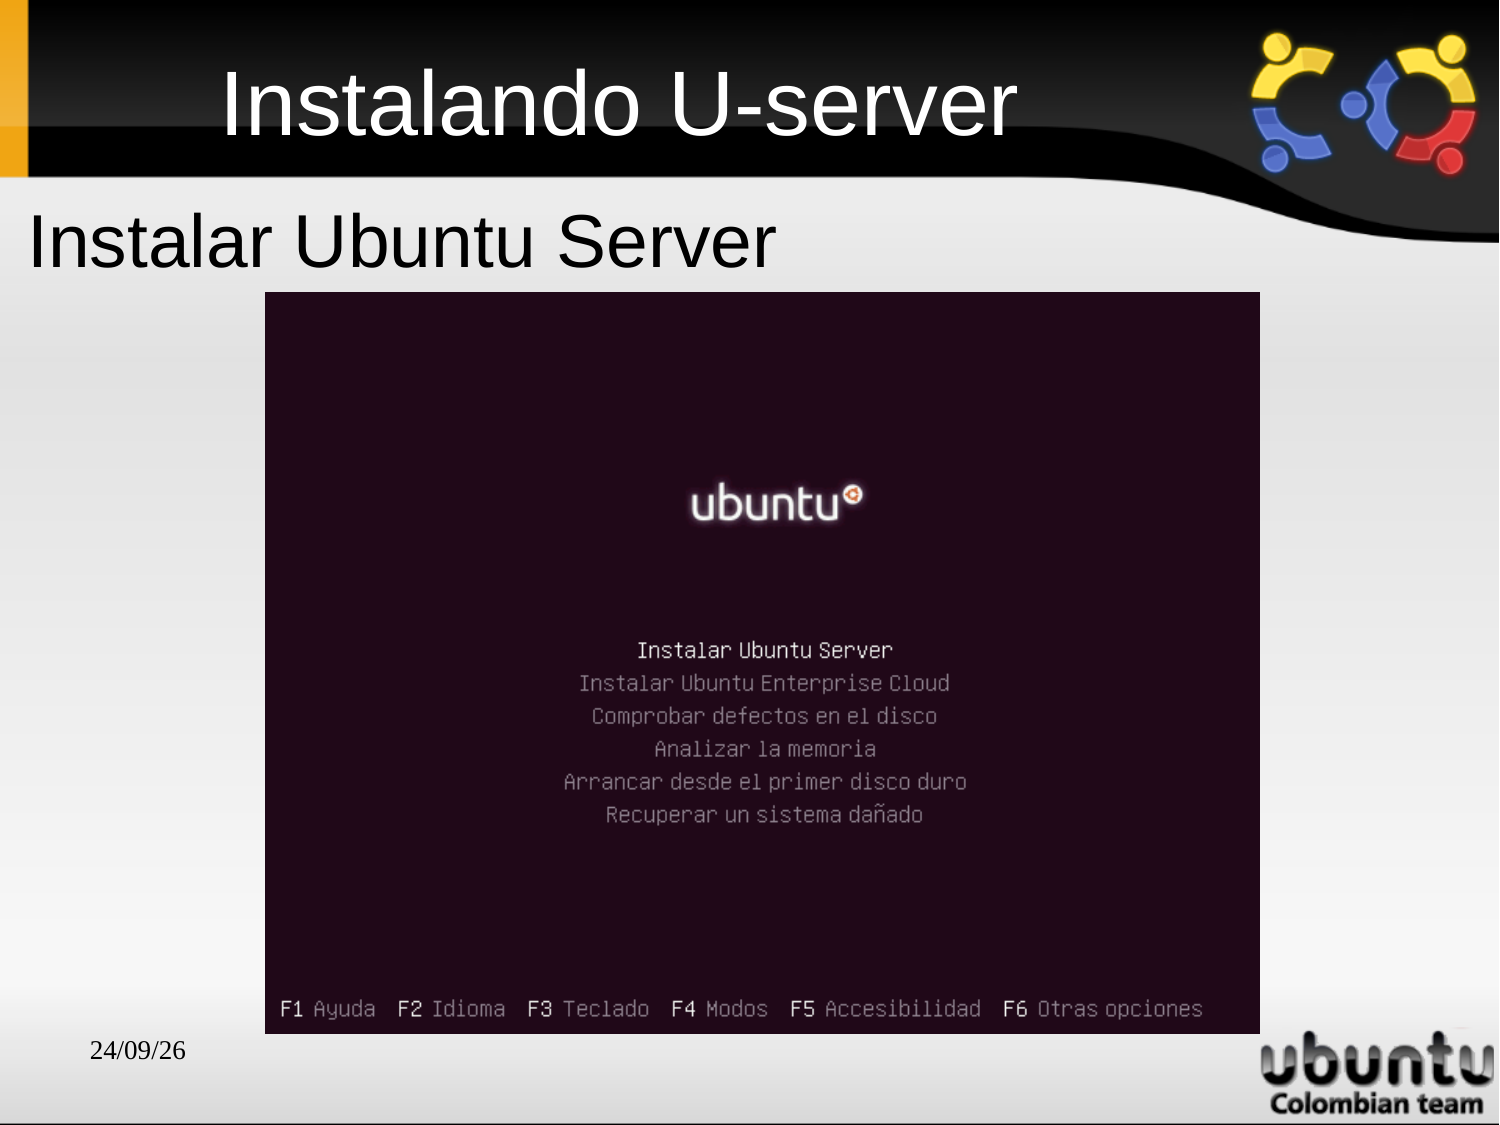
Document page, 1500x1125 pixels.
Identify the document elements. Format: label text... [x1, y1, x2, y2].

title Instalar Ubuntu Server [27, 128, 1303, 356]
title Instalando U-server [59, 29, 1182, 178]
picture [0, 0, 1499, 1125]
